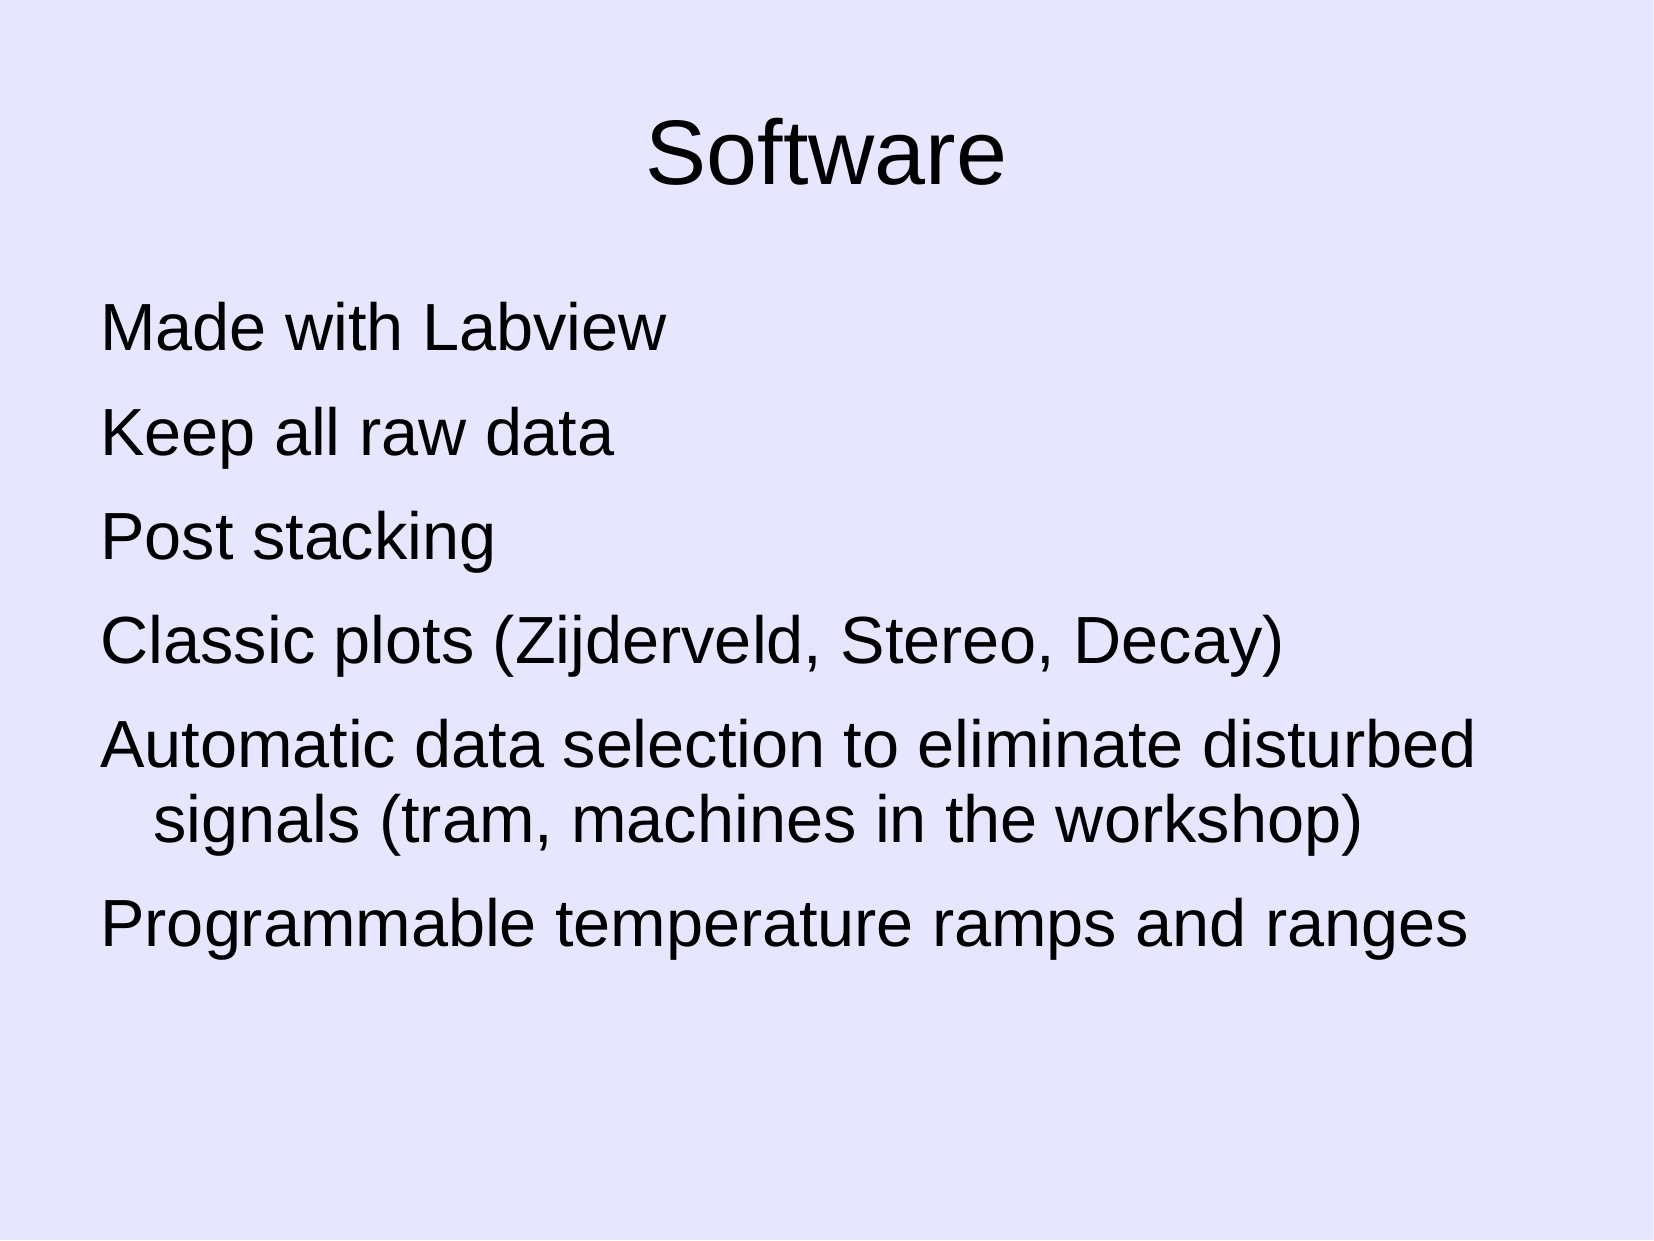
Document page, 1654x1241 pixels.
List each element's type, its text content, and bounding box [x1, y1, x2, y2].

title Software [82, 49, 1571, 257]
list Made with Labview Keep all raw data Post stacking Classic plots (Zijderveld, Stereo, Decay) Automatic data selection to eliminate disturbed signals (tram, machines in the workshop) Programmable temperature ramps and ranges [82, 290, 1571, 1109]
